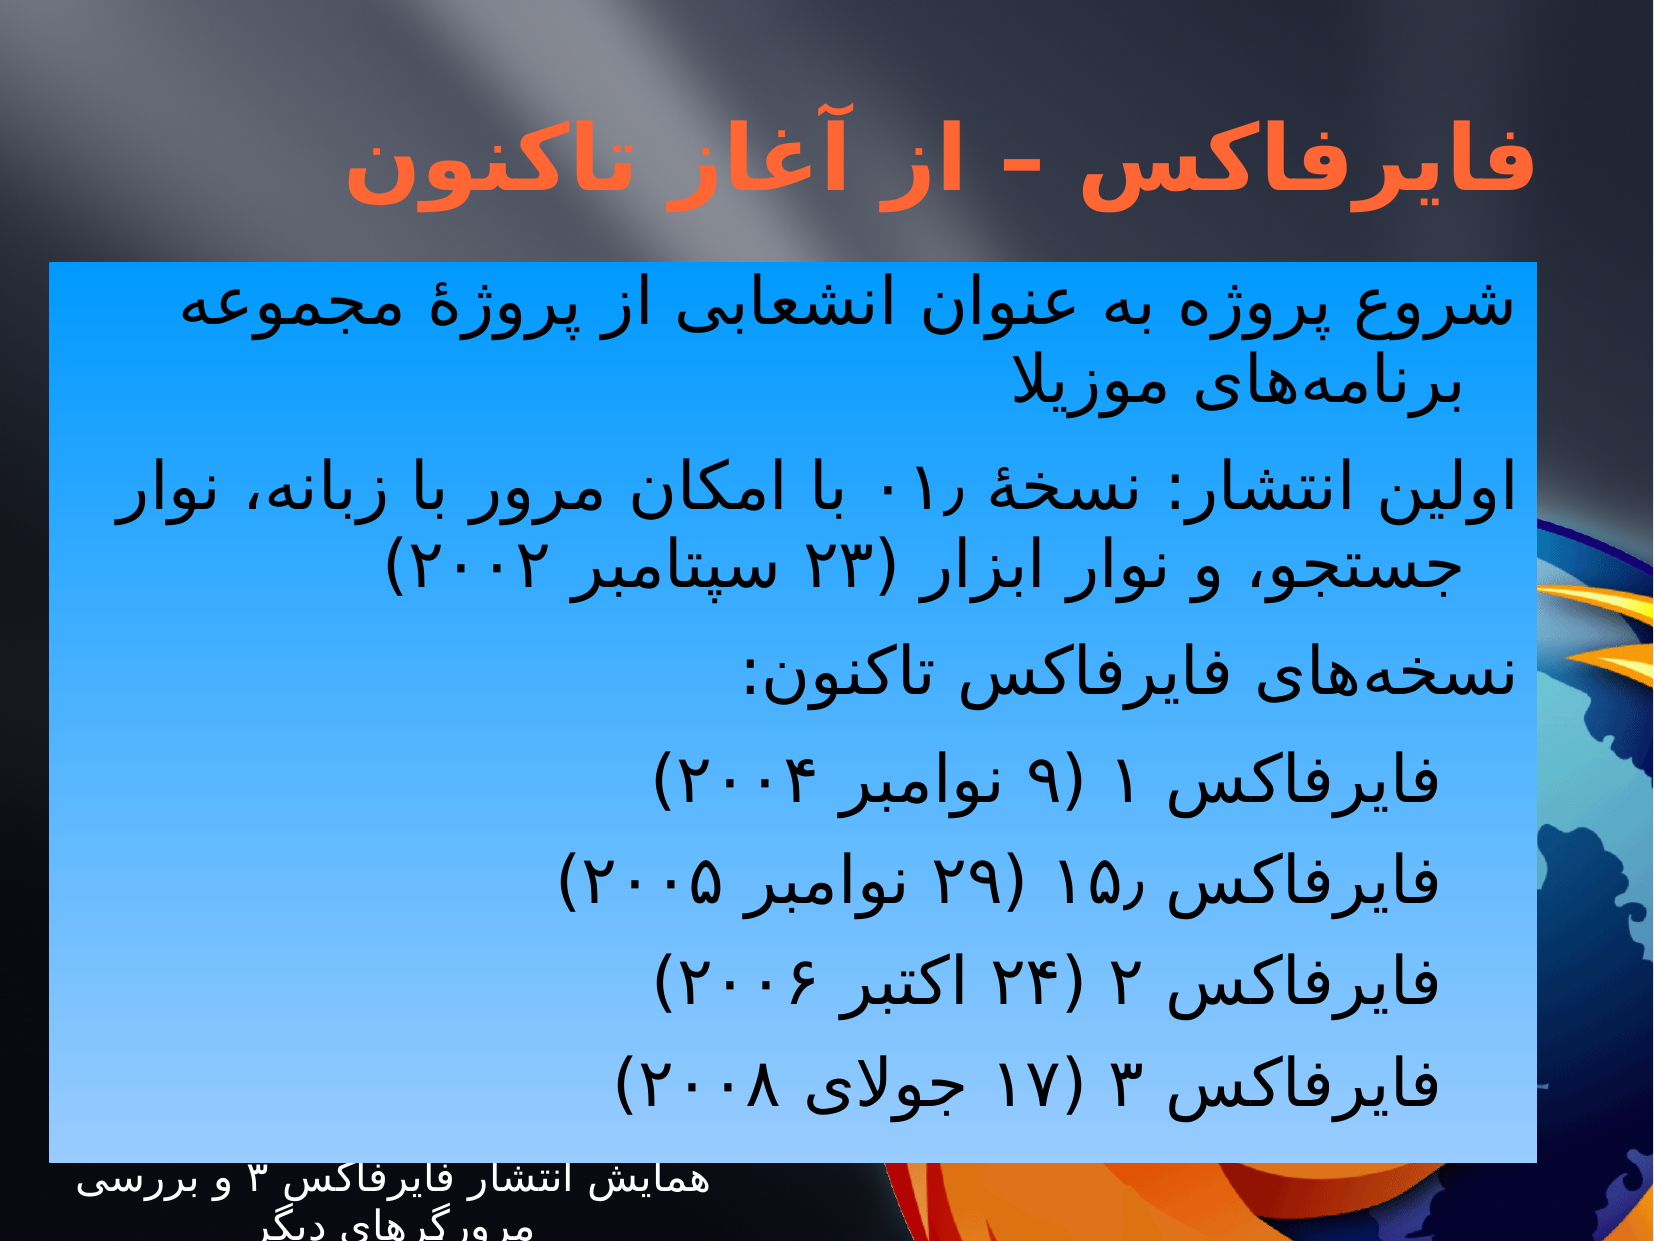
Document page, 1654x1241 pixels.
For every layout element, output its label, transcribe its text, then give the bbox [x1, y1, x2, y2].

picture [0, 0, 1654, 1241]
list شروع پروژه به عنوان انشعابی از پروژهٔ مجموعه برنامه‌های موزیلا اولین انتشار: نسخهٔ ۱٫ ۰ با امکان مرور با زبانه، نوار جستجو، و نوار ابزار (۲۳ سپتامبر ۲۰۰۲) نسخه‌های فایرفاکس تاکنون: فایرفاکس ۱ (۹ نوامبر ۲۰۰۴) فایرفاکس ۵٫ ۱ (۲۹ نوامبر ۲۰۰۵) فایرفاکس ۲ (۲۴ اکتبر ۲۰۰۶) فایرفاکس ۳ (۱۷ جولای ۲۰۰۸) [49, 262, 1537, 1163]
title فایرفاکس – از آغاز تاکنون [149, 55, 1575, 263]
picture [521, 1231, 528, 1237]
